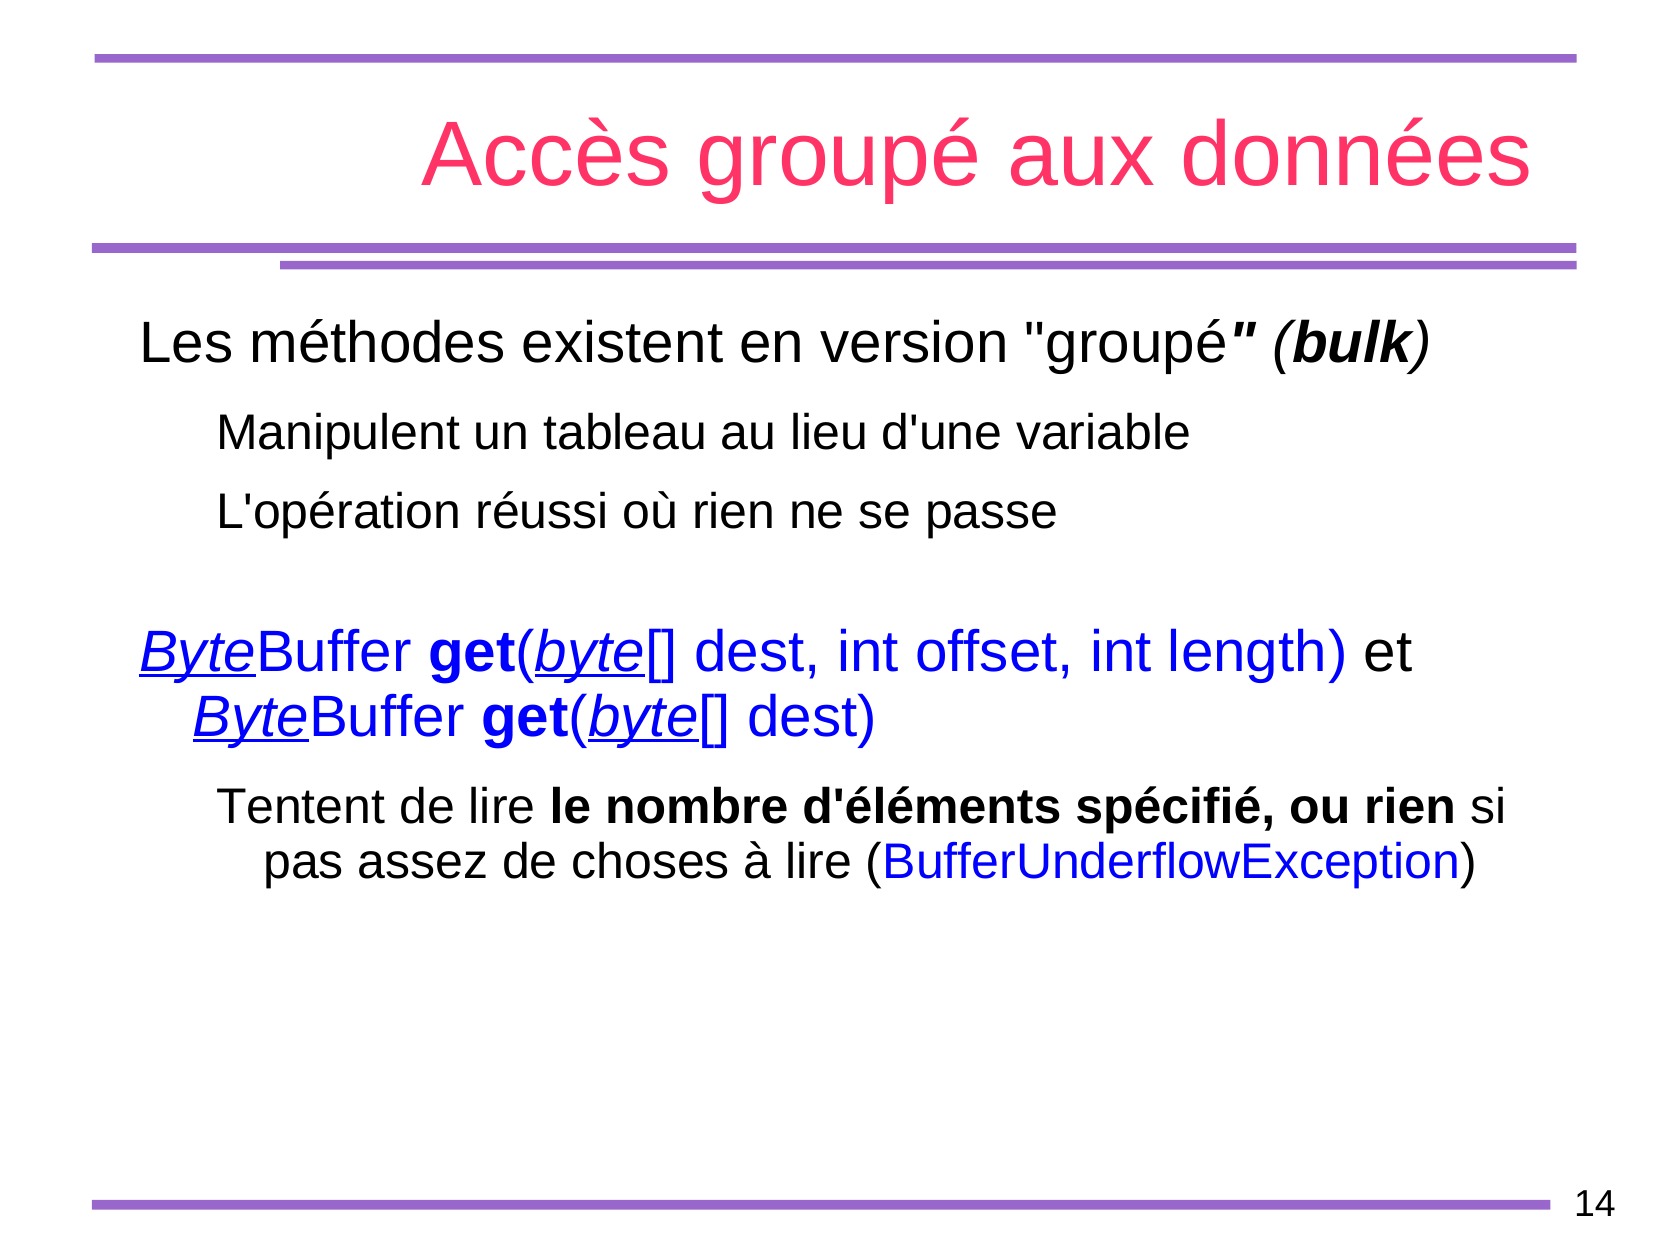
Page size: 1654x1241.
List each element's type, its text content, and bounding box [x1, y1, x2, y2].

title Accès groupé aux données [121, 49, 1534, 257]
list Les méthodes existent en version "groupé" (bulk) Manipulent un tableau au lieu d'une variable L'opération réussi où rien ne se passe ByteBuffer get(byte[] dest, int offset, int length) et ByteBuffer get(byte[] dest) Tentent de lire le nombre d'éléments spécifié, ou rien si pas assez de choses à lire (BufferUnderflowException) [121, 309, 1534, 1162]
